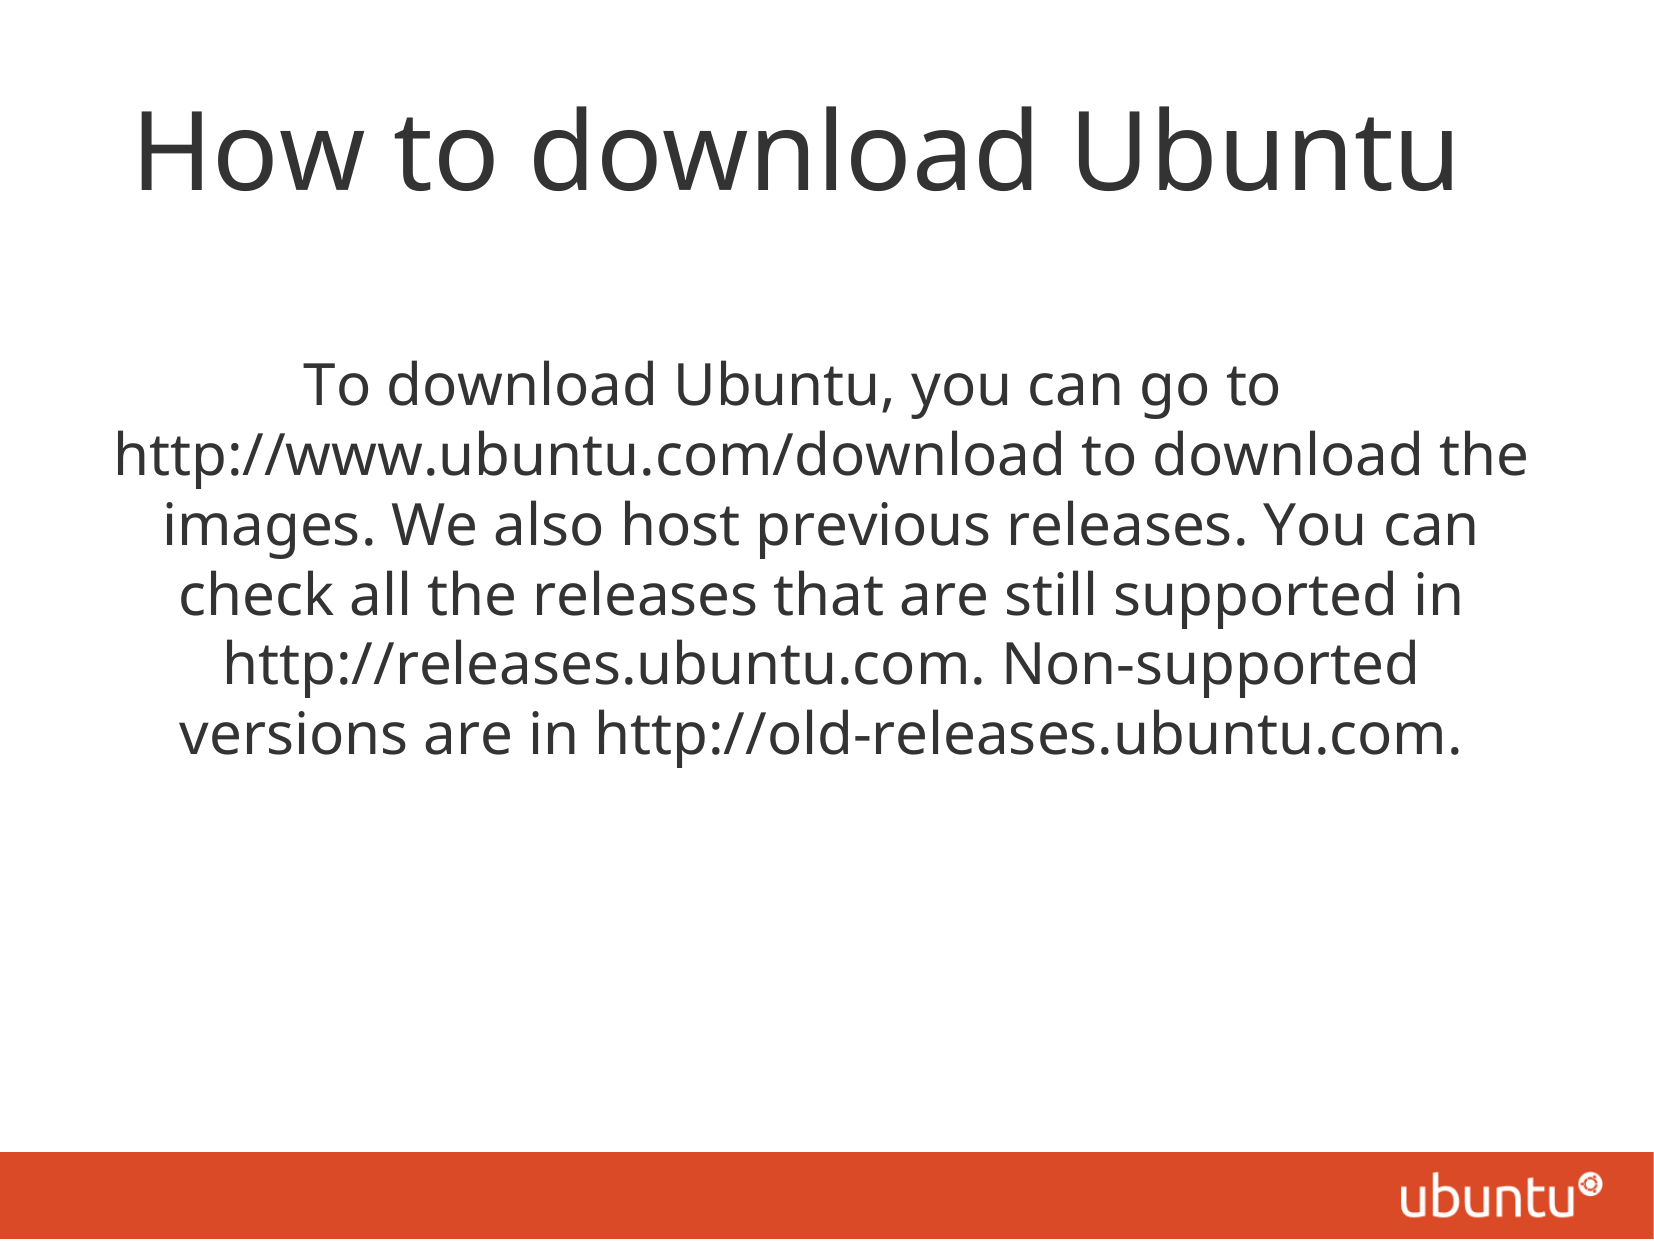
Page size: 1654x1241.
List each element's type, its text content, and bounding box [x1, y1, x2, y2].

list To download Ubuntu, you can go to http://www.ubuntu.com/download to download the images. We also host previous releases. You can check all the releases that are still supported in http://releases.ubuntu.com. Non-supported versions are in http://old-releases.ubuntu.com. [37, 268, 1549, 1088]
picture [0, 1152, 1654, 1239]
title How to download Ubuntu [18, 47, 1576, 263]
